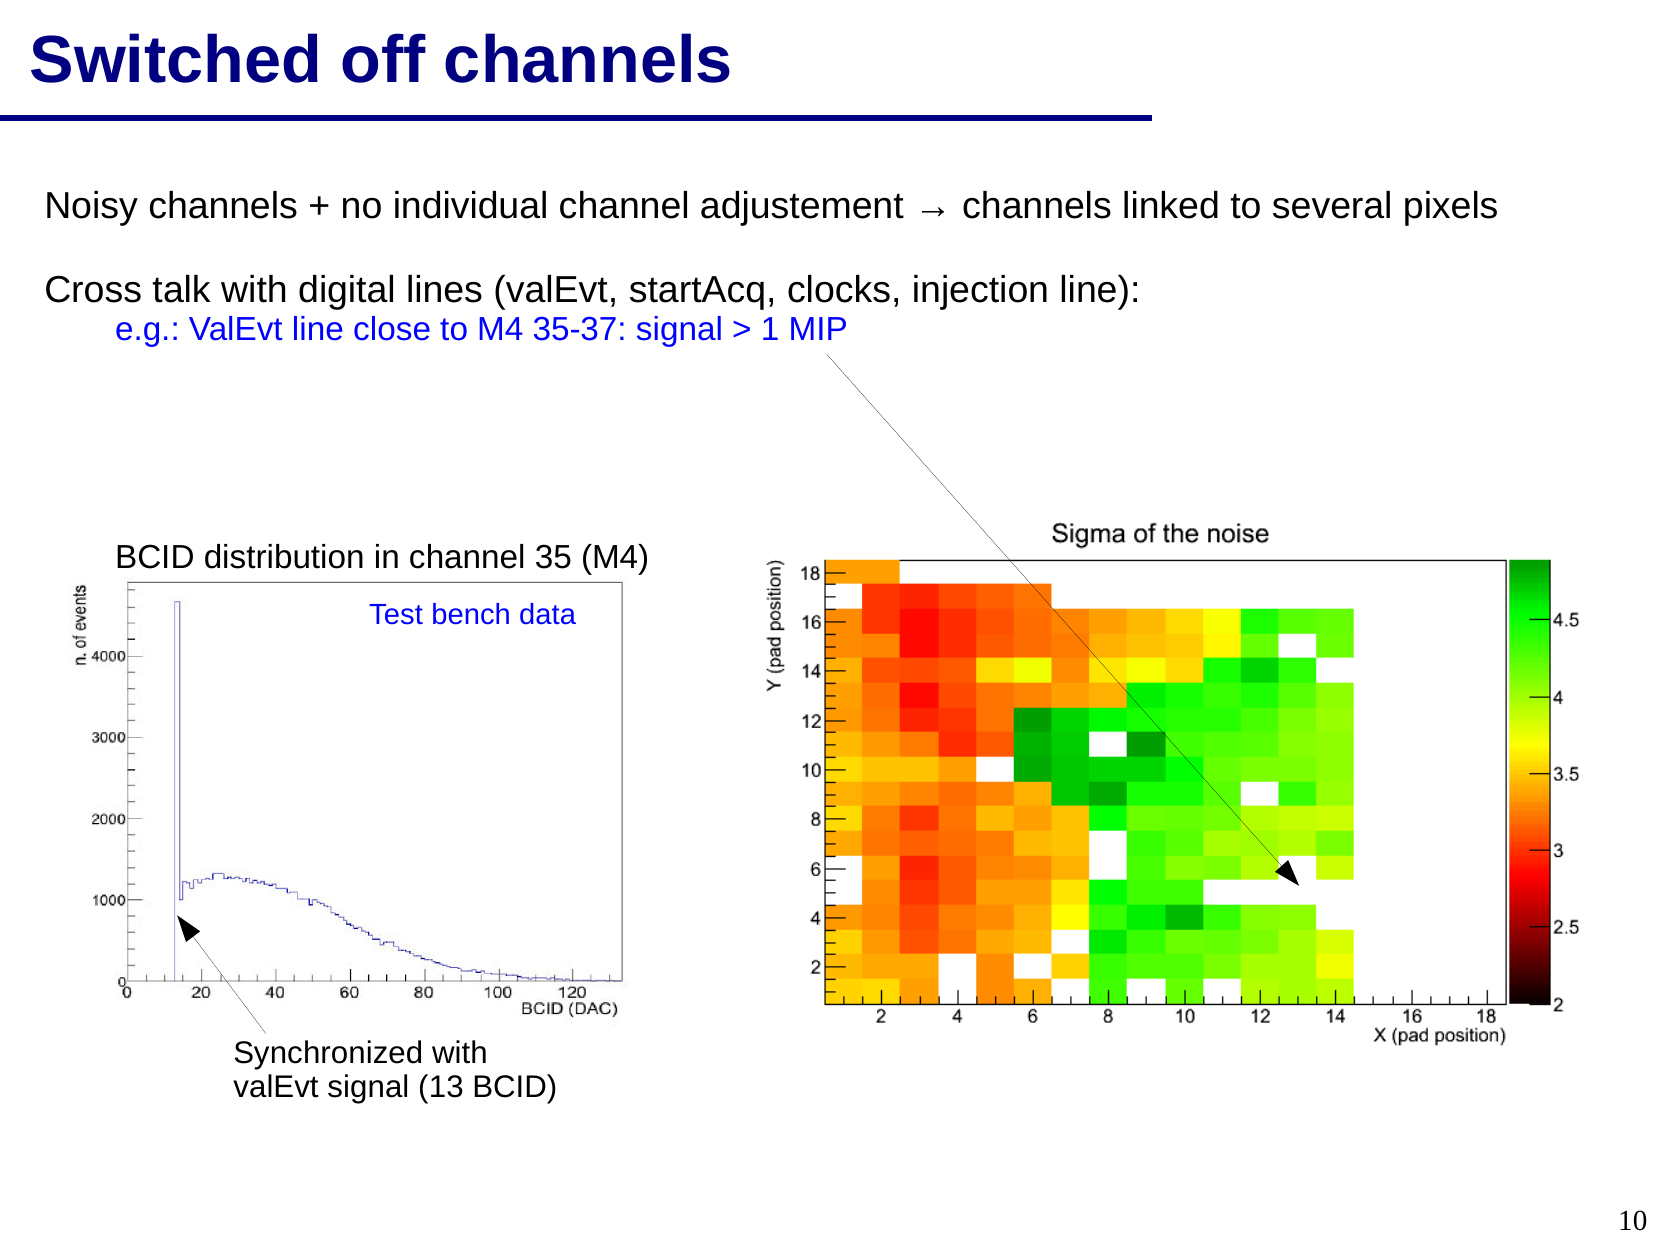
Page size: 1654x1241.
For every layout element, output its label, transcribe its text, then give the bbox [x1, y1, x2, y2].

picture [738, 501, 1611, 1093]
picture [59, 555, 638, 1028]
text_box Test bench data [354, 590, 621, 639]
title Switched off channels [29, 0, 1625, 119]
text_box Synchronized with valEvt signal (13 BCID) [218, 1027, 573, 1112]
text_box BCID distribution in channel 35 (M4) [100, 530, 680, 583]
text_box Noisy channels + no individual channel adjustement → channels linked to several pixels Cross talk with digital lines (valEvt, startAcq, clocks, injection line): e.g.: ValEvt line close to M4 35-37: signal > 1 MIP [29, 177, 1625, 435]
